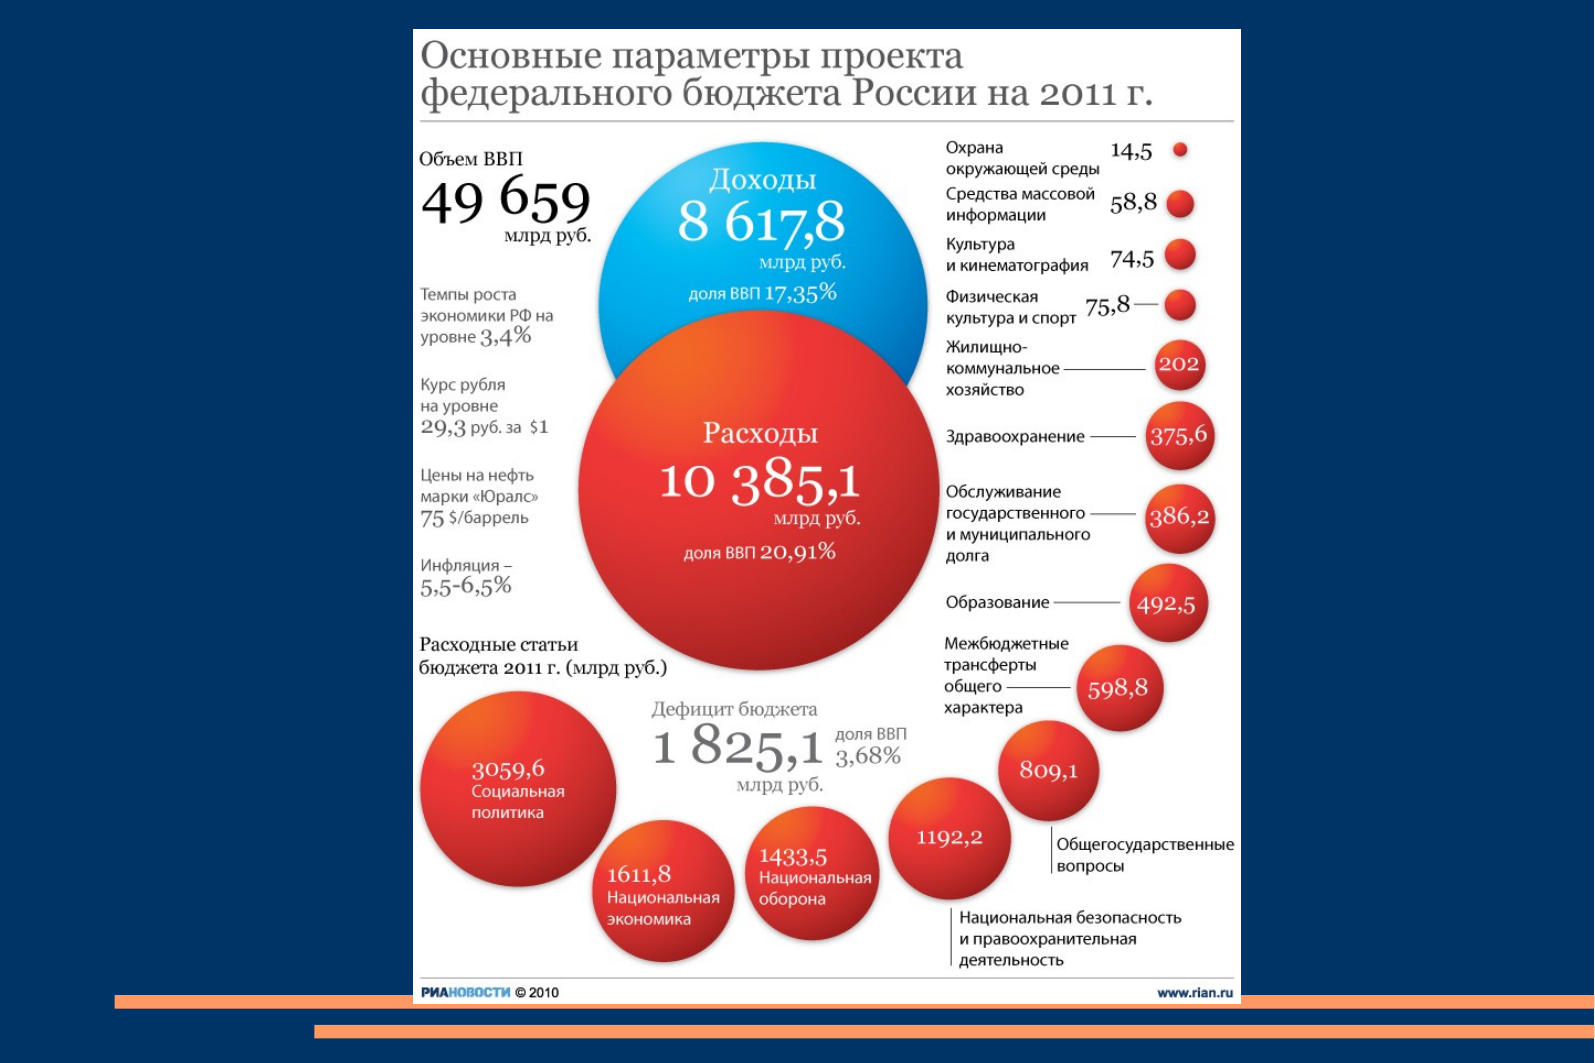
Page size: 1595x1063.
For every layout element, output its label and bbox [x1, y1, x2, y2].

picture [413, 29, 1241, 1004]
